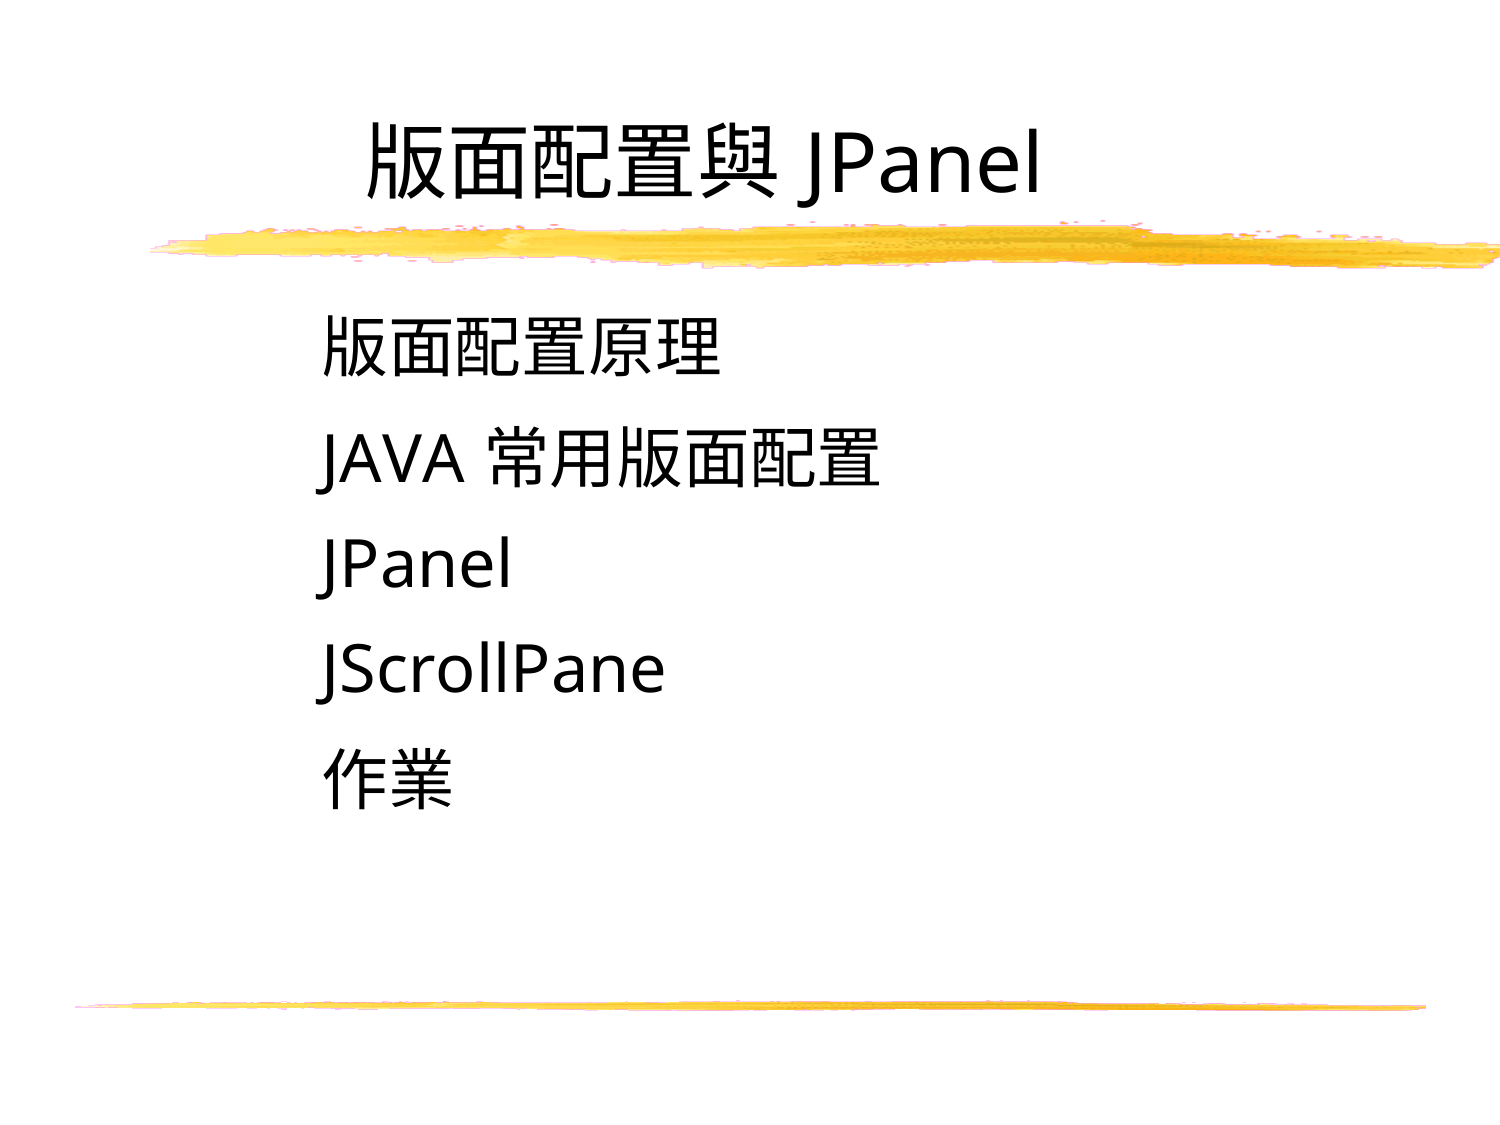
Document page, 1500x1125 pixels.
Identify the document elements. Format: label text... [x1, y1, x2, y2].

title 版面配置與JPanel [66, 37, 1342, 225]
list 版面配置原理 JAVA常用版面配置 JPanel JScrollPane 作業 [306, 285, 1397, 938]
picture [150, 215, 1500, 279]
picture [75, 999, 1426, 1013]
